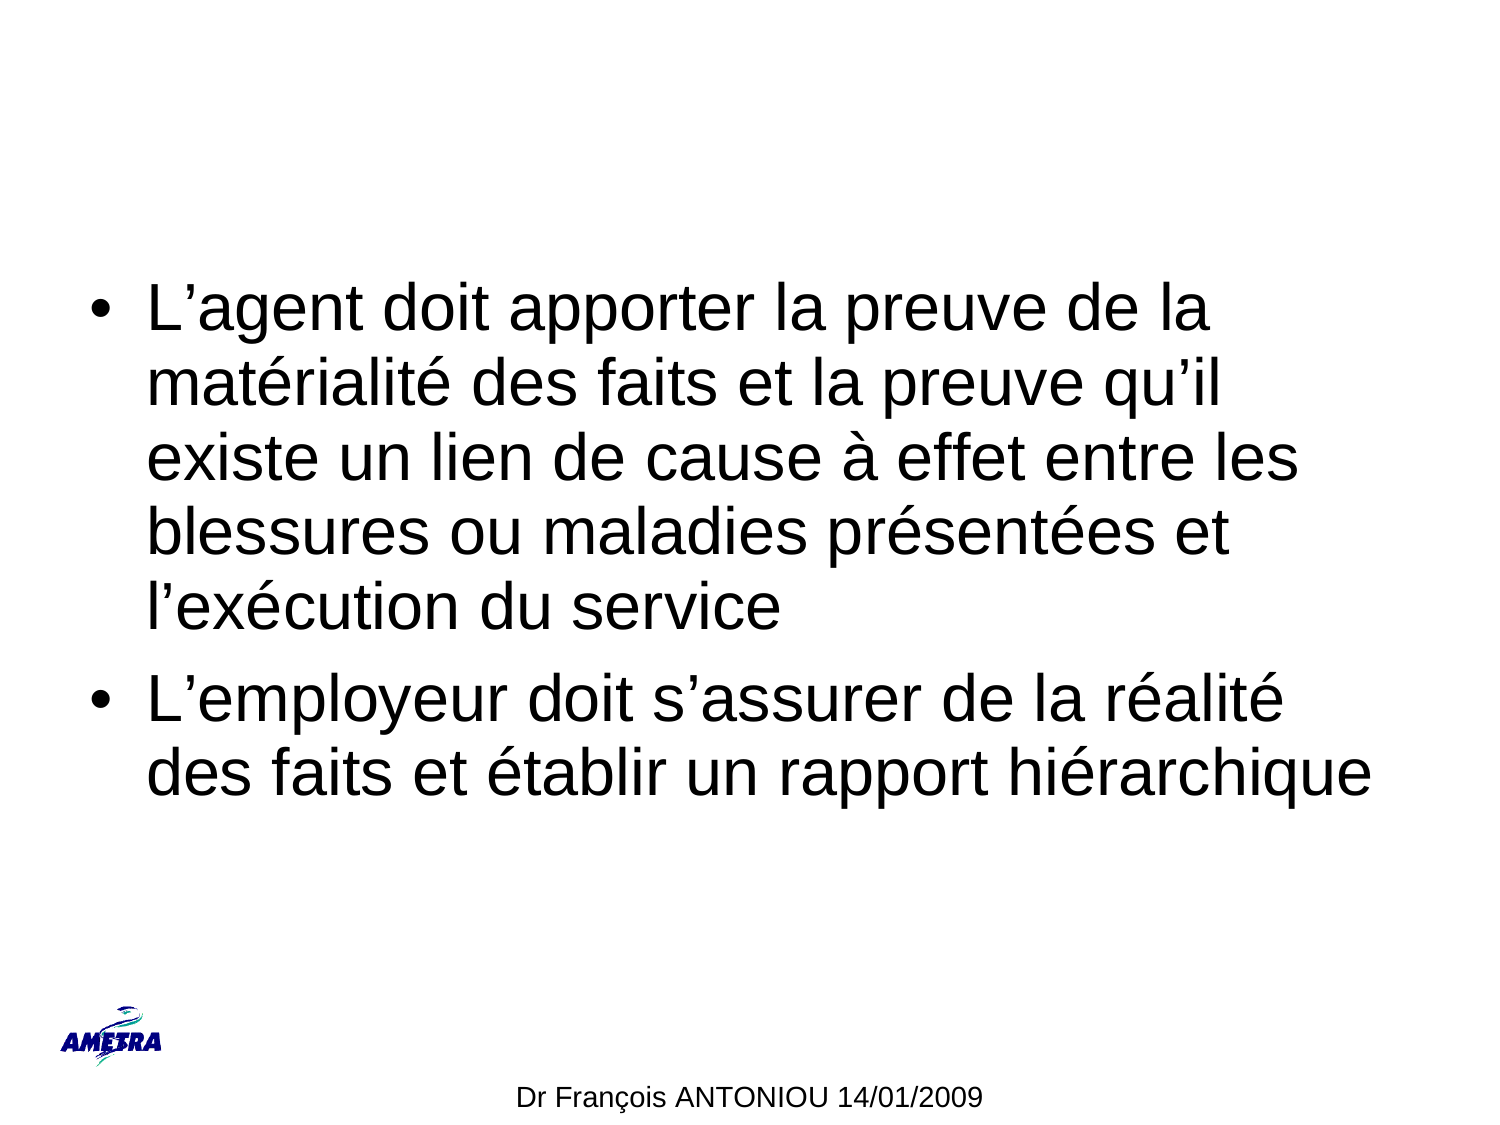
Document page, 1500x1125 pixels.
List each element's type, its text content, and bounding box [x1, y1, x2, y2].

list L’agent doit apporter la preuve de la matérialité des faits et la preuve qu’il existe un lien de cause à effet entre les blessures ou maladies présentées et l’exécution du service L’employeur doit s’assurer de la réalité des faits et établir un rapport hiérarchique [75, 262, 1426, 1005]
picture [41, 984, 184, 1093]
